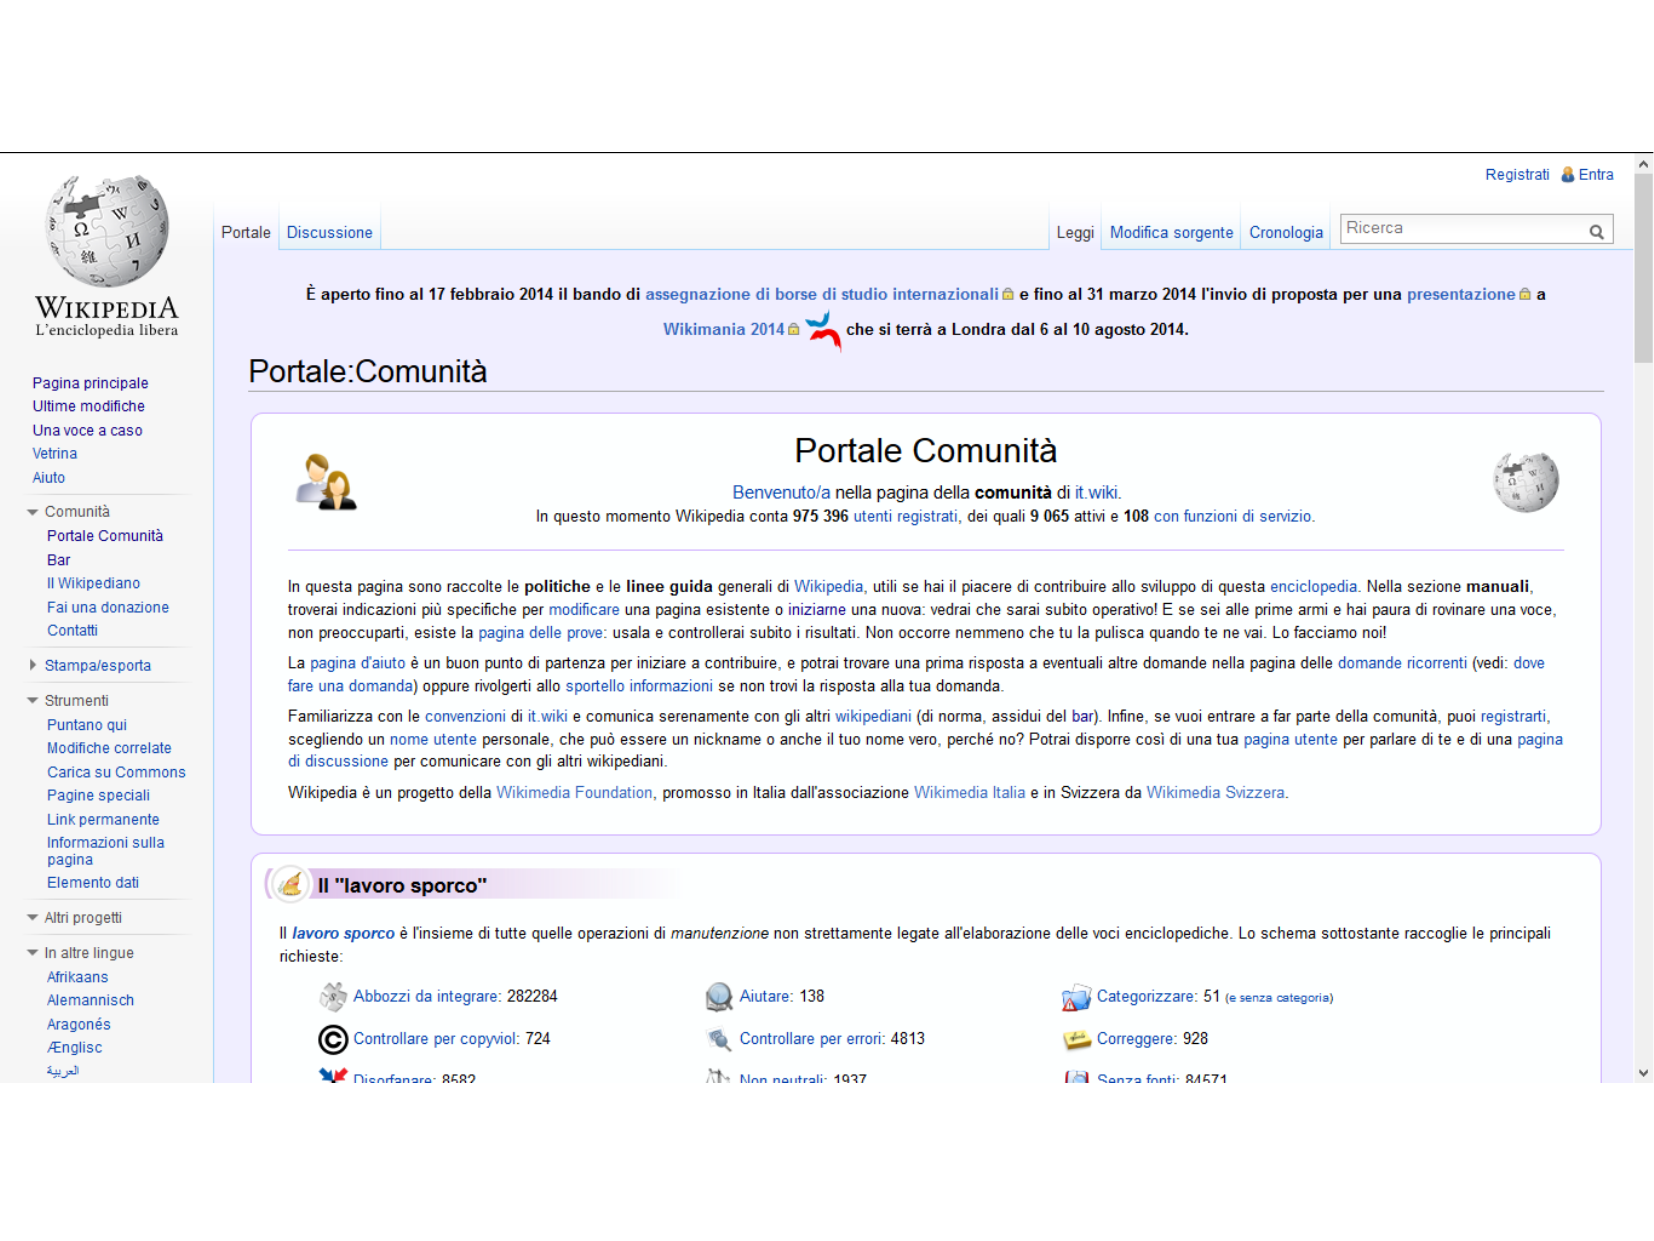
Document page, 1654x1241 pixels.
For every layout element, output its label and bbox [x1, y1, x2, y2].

picture [0, 152, 1654, 1083]
